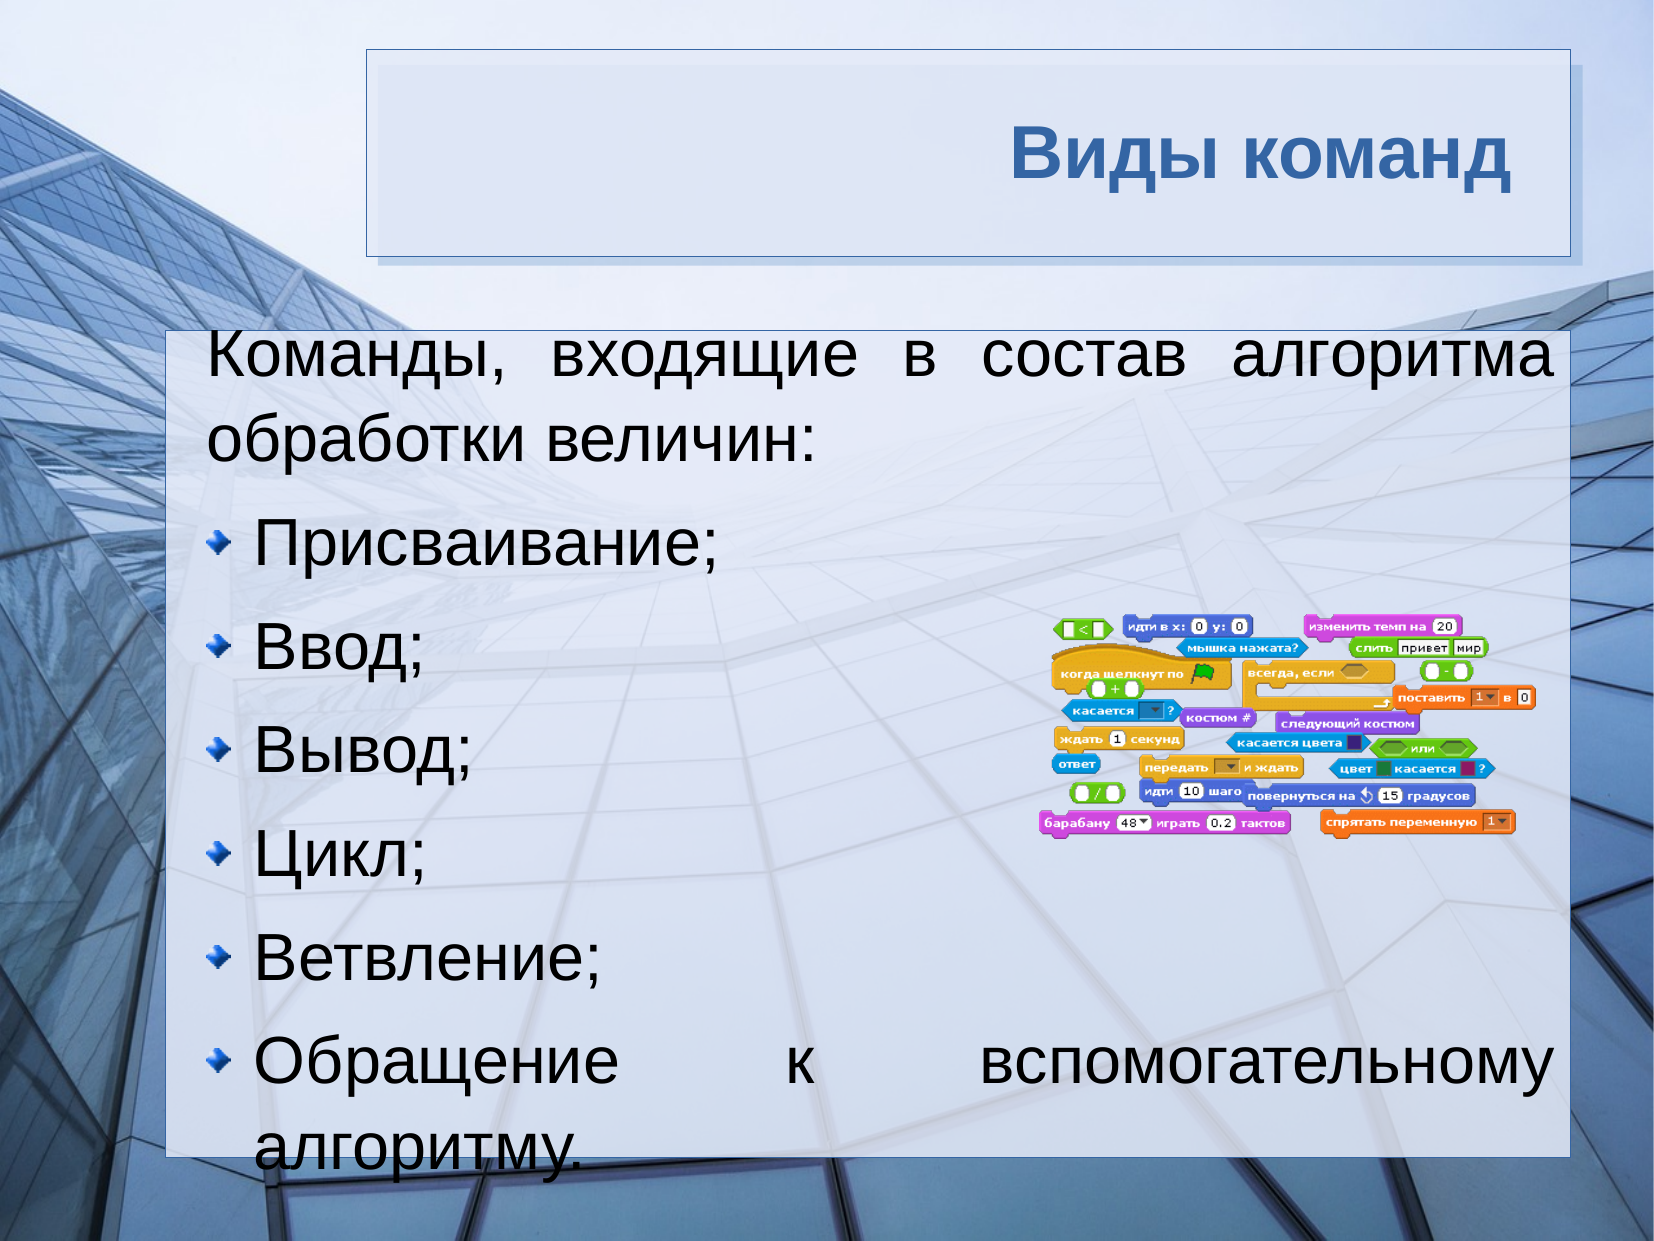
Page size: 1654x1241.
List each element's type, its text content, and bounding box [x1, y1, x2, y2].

picture [0, 0, 1654, 1241]
text_box [377, 64, 1583, 266]
text_box Команды, входящие в состав алгоритма обработки величин: Присваивание; Ввод; Вывод; Цикл; Ветвление; Обращение к вспомогательному алгоритму. [165, 330, 1571, 1158]
title Виды команд [366, 49, 1571, 257]
